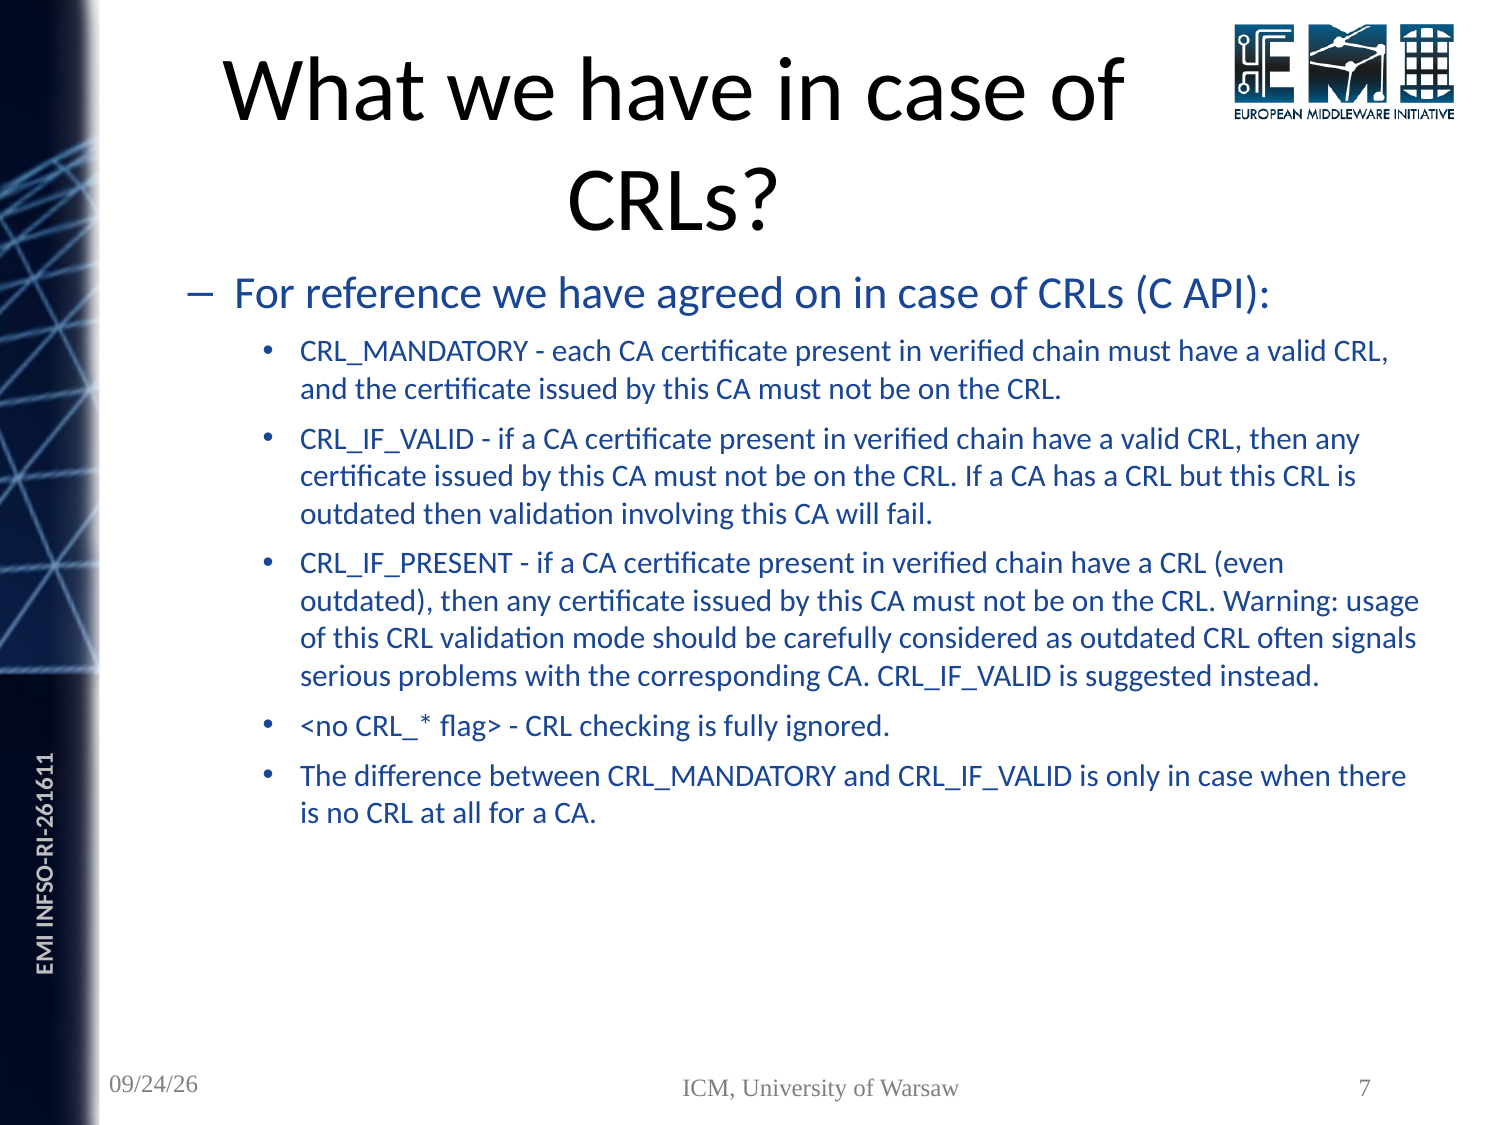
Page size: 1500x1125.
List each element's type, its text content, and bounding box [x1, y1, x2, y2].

title What we have in case of CRLs? [112, 28, 1238, 249]
picture [0, 0, 111, 1125]
list For reference we have agreed on in case of CRLs (C API): CRL_MANDATORY - each CA certificate present in verified chain must have a valid CRL, and the certificate issued by this CA must not be on the CRL. CRL_IF_VALID - if a CA certificate present in verified chain have a valid CRL, then any certificate issued by this CA must not be on the CRL. If a CA has a CRL but this CRL is outdated then validation involving this CA will fail. CRL_IF_PRESENT - if a CA certificate present in verified chain have a CRL (even outdated), then any certificate issued by this CA must not be on the CRL. Warning: usage of this CRL validation mode should be carefully considered as outdated CRL often signals serious problems with the corresponding CA. CRL_IF_VALID is suggested instead. <no CRL_* flag> - CRL checking is fully ignored. The difference between CRL_MANDATORY and CRL_IF_VALID is only in case when there is no CRL at all for a CA. [112, 263, 1425, 1006]
picture [1185, 8, 1500, 140]
